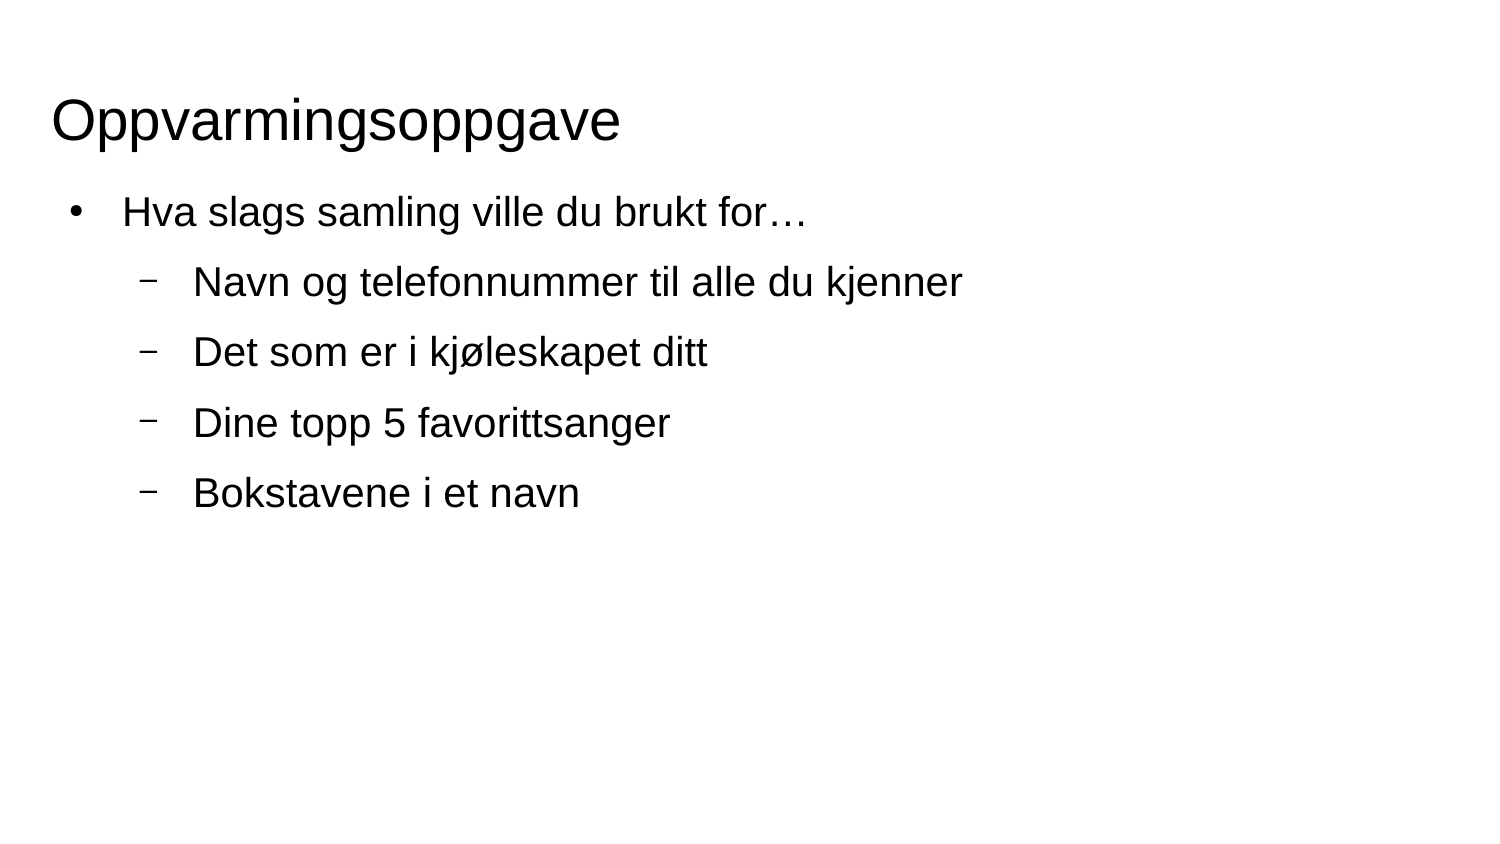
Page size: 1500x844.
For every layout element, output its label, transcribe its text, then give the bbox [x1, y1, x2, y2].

list Hva slags samling ville du brukt for… Navn og telefonnummer til alle du kjenner Det som er i kjøleskapet ditt Dine topp 5 favorittsanger Bokstavene i et navn [51, 189, 1449, 750]
title Oppvarmingsoppgave [51, 72, 1449, 167]
